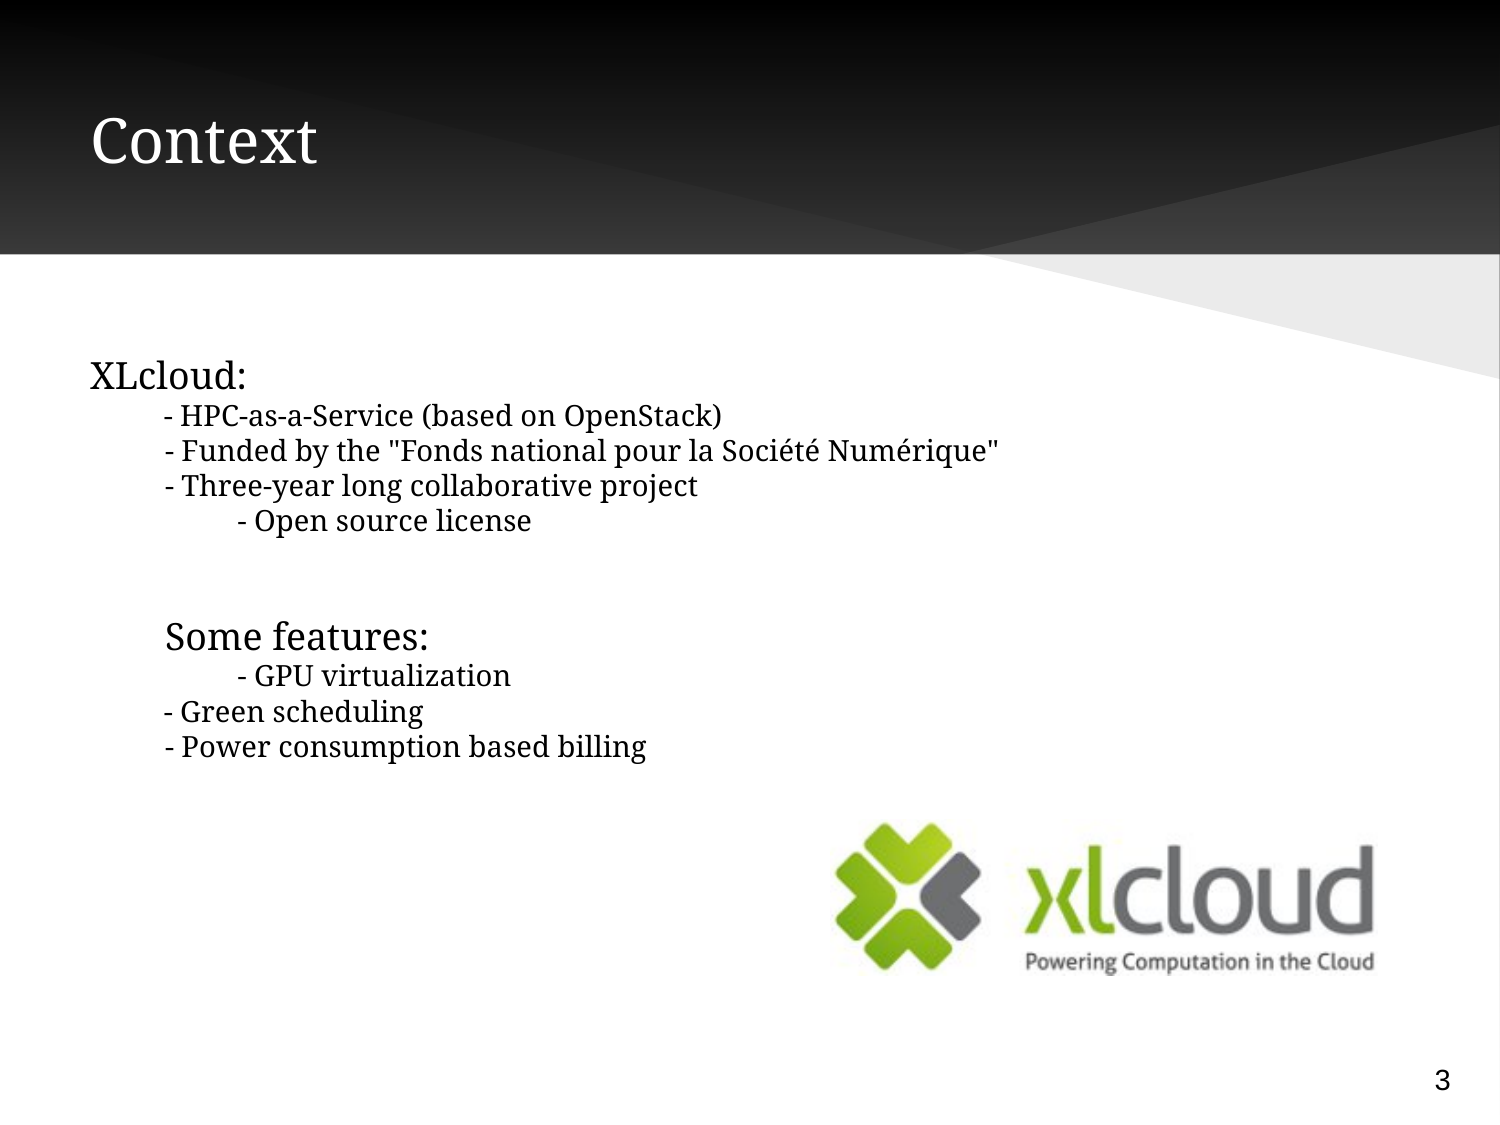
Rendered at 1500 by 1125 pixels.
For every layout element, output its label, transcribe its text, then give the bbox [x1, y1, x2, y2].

picture [830, 819, 1378, 976]
text_box 3 [1419, 1046, 1471, 1097]
list XLcloud: - HPC-as-a-Service (based on OpenStack) - Funded by the "Fonds national pour la Société Numérique" - Three-year long collaborative project - Open source license Some features: - GPU virtualization - Green scheduling - Power consumption based billing [75, 262, 1425, 1078]
title Context [75, 45, 1425, 233]
